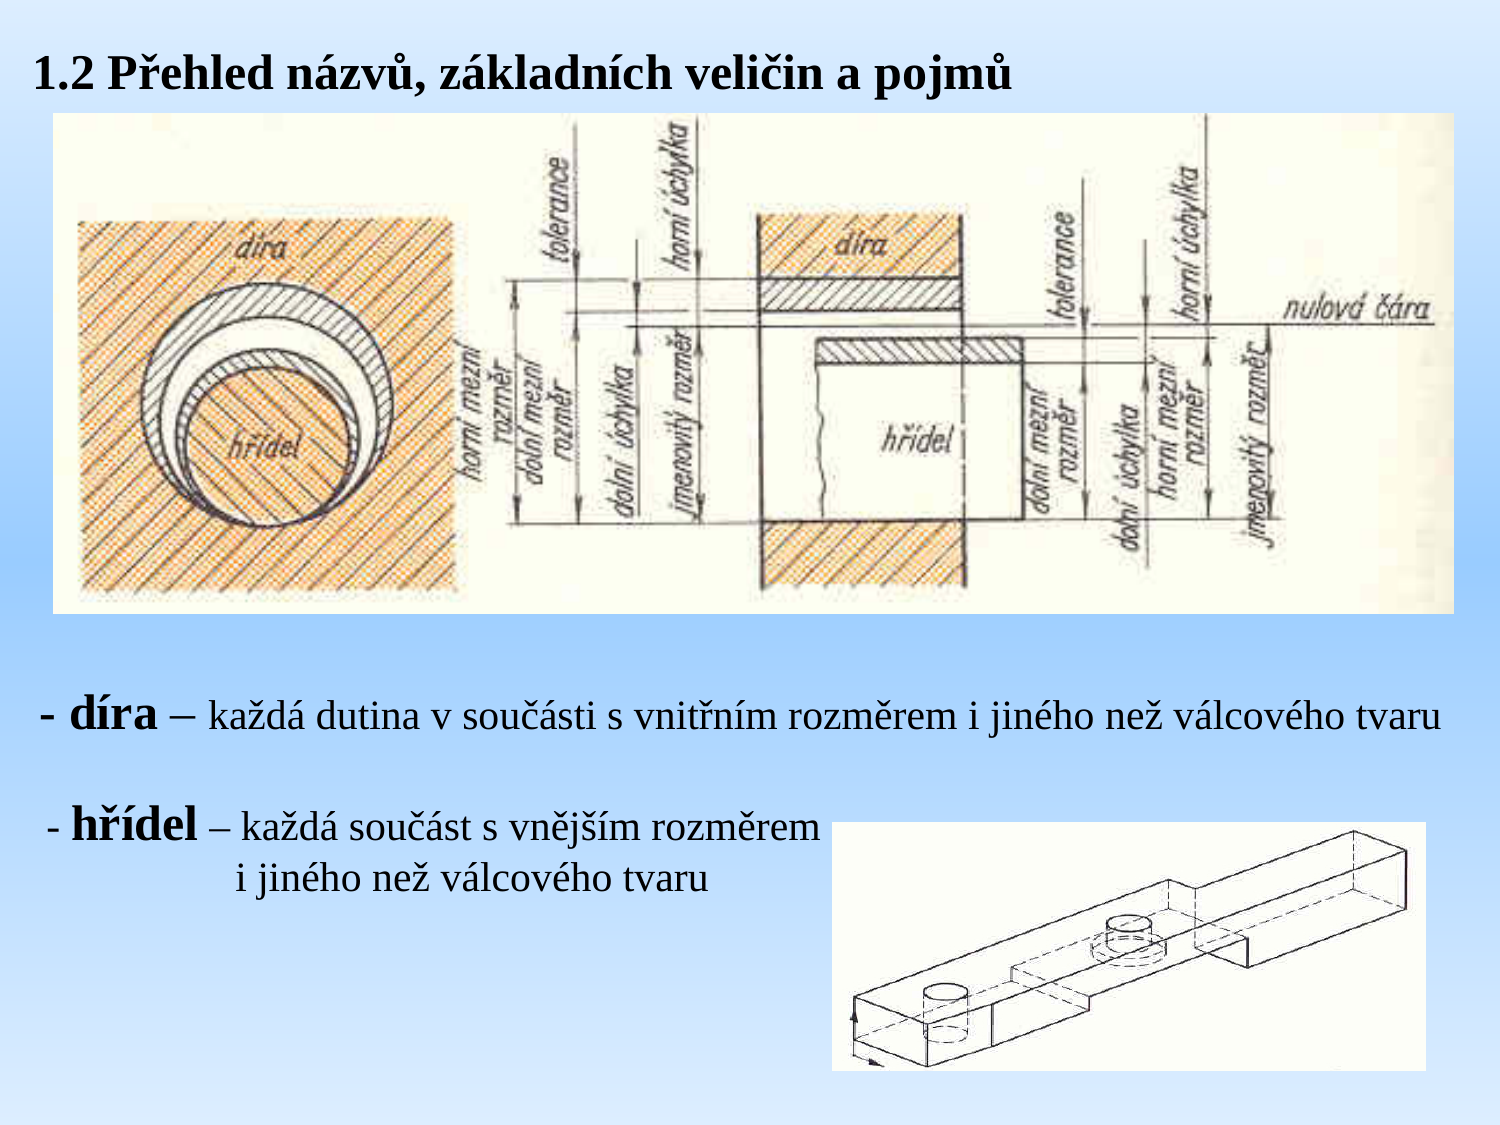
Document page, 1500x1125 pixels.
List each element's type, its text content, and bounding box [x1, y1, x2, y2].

text_box - díra – každá dutina v součásti s vnitřním rozměrem i jiného než válcového tvaru - hřídel – každá součást s vnějším rozměrem i jiného než válcového tvaru [0, 612, 1465, 961]
text_box 1.2 Přehled názvů, základních veličin a pojmů [17, 31, 1038, 108]
picture [832, 822, 1426, 1071]
picture [53, 113, 1454, 612]
